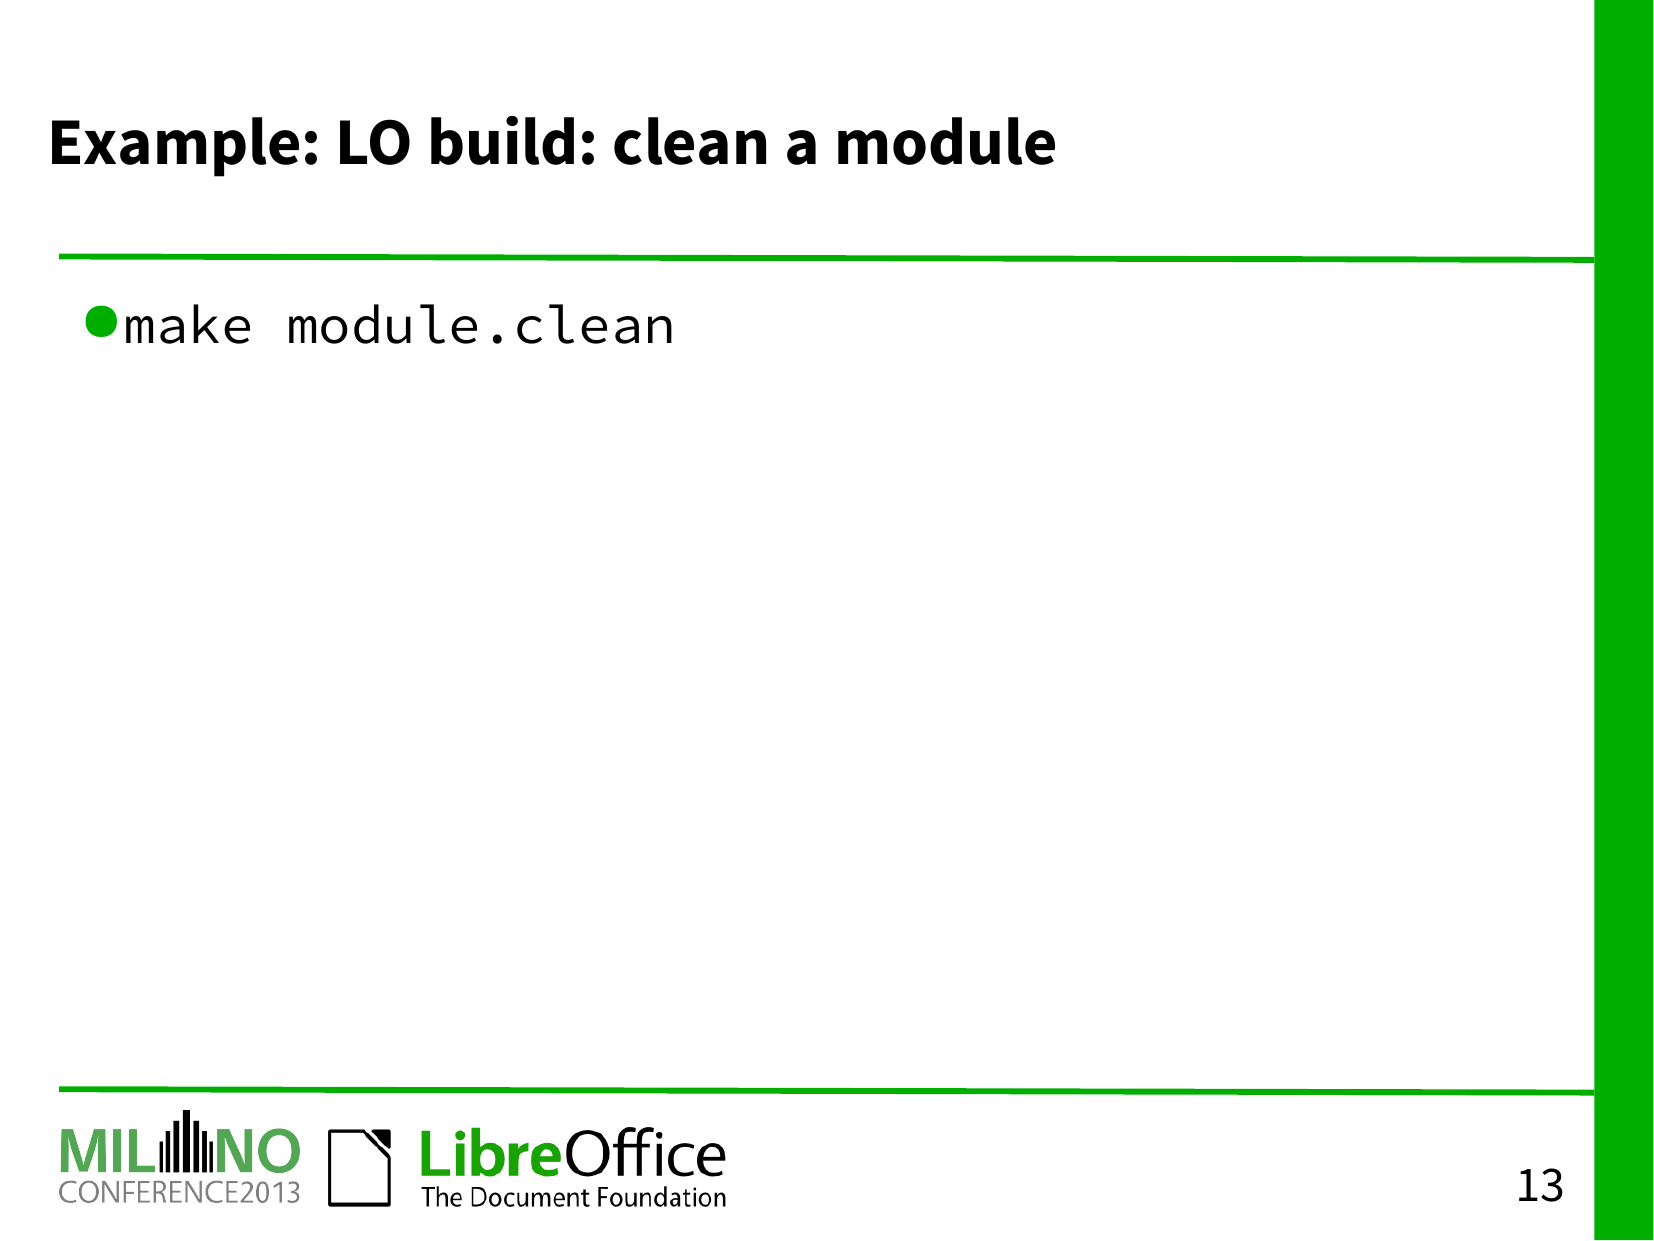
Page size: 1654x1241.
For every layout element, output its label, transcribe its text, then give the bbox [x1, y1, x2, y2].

title Example: LO build: clean a module [47, 66, 1583, 215]
picture [59, 1093, 756, 1241]
list make module.clean [35, 290, 1524, 1010]
